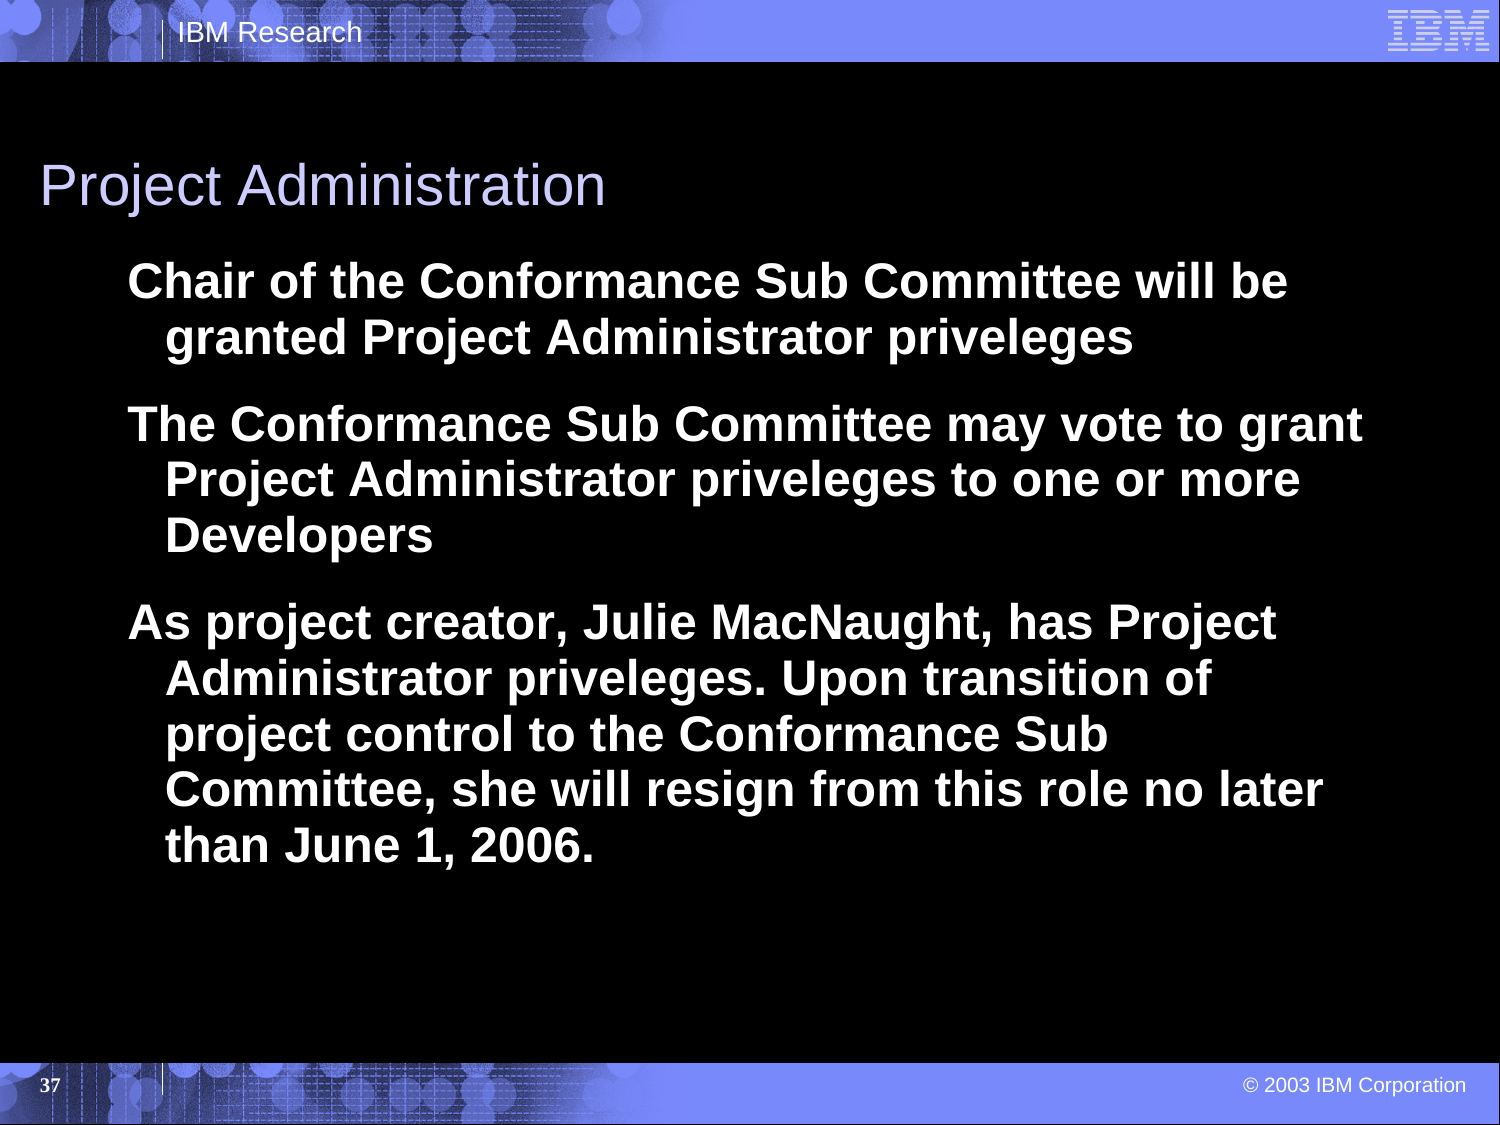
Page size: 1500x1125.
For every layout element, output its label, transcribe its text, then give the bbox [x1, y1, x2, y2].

picture [0, 0, 1499, 62]
picture [0, 1063, 1499, 1124]
list Chair of the Conformance Sub Committee will be granted Project Administrator priveleges The Conformance Sub Committee may vote to grant Project Administrator priveleges to one or more Developers As project creator, Julie MacNaught, has Project Administrator priveleges. Upon transition of project control to the Conformance Sub Committee, she will resign from this role no later than June 1, 2006. [112, 245, 1388, 1006]
title Project Administration [25, 142, 1378, 225]
